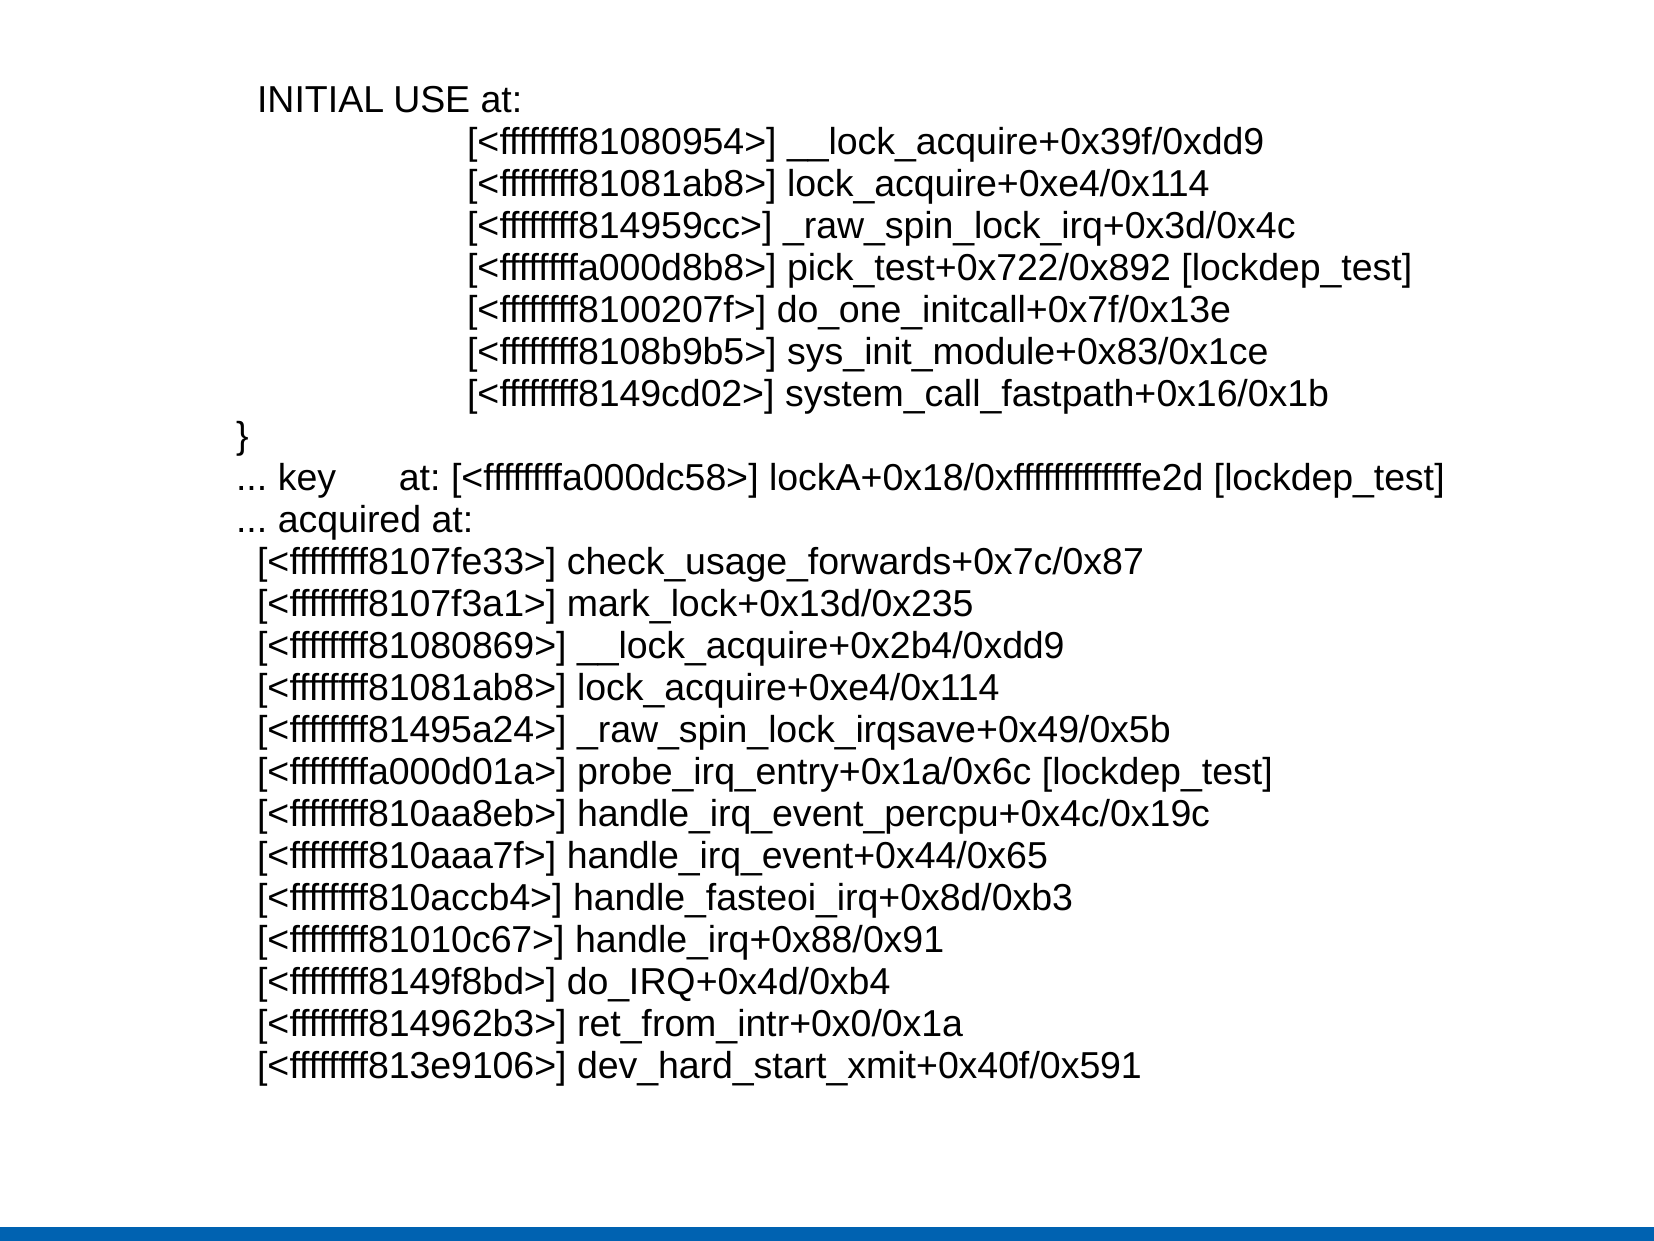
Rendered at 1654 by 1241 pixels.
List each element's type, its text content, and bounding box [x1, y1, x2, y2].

text_box INITIAL USE at: [<ffffffff81080954>] __lock_acquire+0x39f/0xdd9 [<ffffffff81081ab8>] lock_acquire+0xe4/0x114 [<ffffffff814959cc>] _raw_spin_lock_irq+0x3d/0x4c [<ffffffffa000d8b8>] pick_test+0x722/0x892 [lockdep_test] [<ffffffff8100207f>] do_one_initcall+0x7f/0x13e [<ffffffff8108b9b5>] sys_init_module+0x83/0x1ce [<ffffffff8149cd02>] system_call_fastpath+0x16/0x1b } ... key at: [<ffffffffa000dc58>] lockA+0x18/0xfffffffffffffe2d [lockdep_test] ... acquired at: [<ffffffff8107fe33>] check_usage_forwards+0x7c/0x87 [<ffffffff8107f3a1>] mark_lock+0x13d/0x235 [<ffffffff81080869>] __lock_acquire+0x2b4/0xdd9 [<ffffffff81081ab8>] lock_acquire+0xe4/0x114 [<ffffffff81495a24>] _raw_spin_lock_irqsave+0x49/0x5b [<ffffffffa000d01a>] probe_irq_entry+0x1a/0x6c [lockdep_test] [<ffffffff810aa8eb>] handle_irq_event_percpu+0x4c/0x19c [<ffffffff810aaa7f>] handle_irq_event+0x44/0x65 [<ffffffff810accb4>] handle_fasteoi_irq+0x8d/0xb3 [<ffffffff81010c67>] handle_irq+0x88/0x91 [<ffffffff8149f8bd>] do_IRQ+0x4d/0xb4 [<ffffffff814962b3>] ret_from_intr+0x0/0x1a [<ffffffff813e9106>] dev_hard_start_xmit+0x40f/0x591 [210, 70, 1463, 1163]
